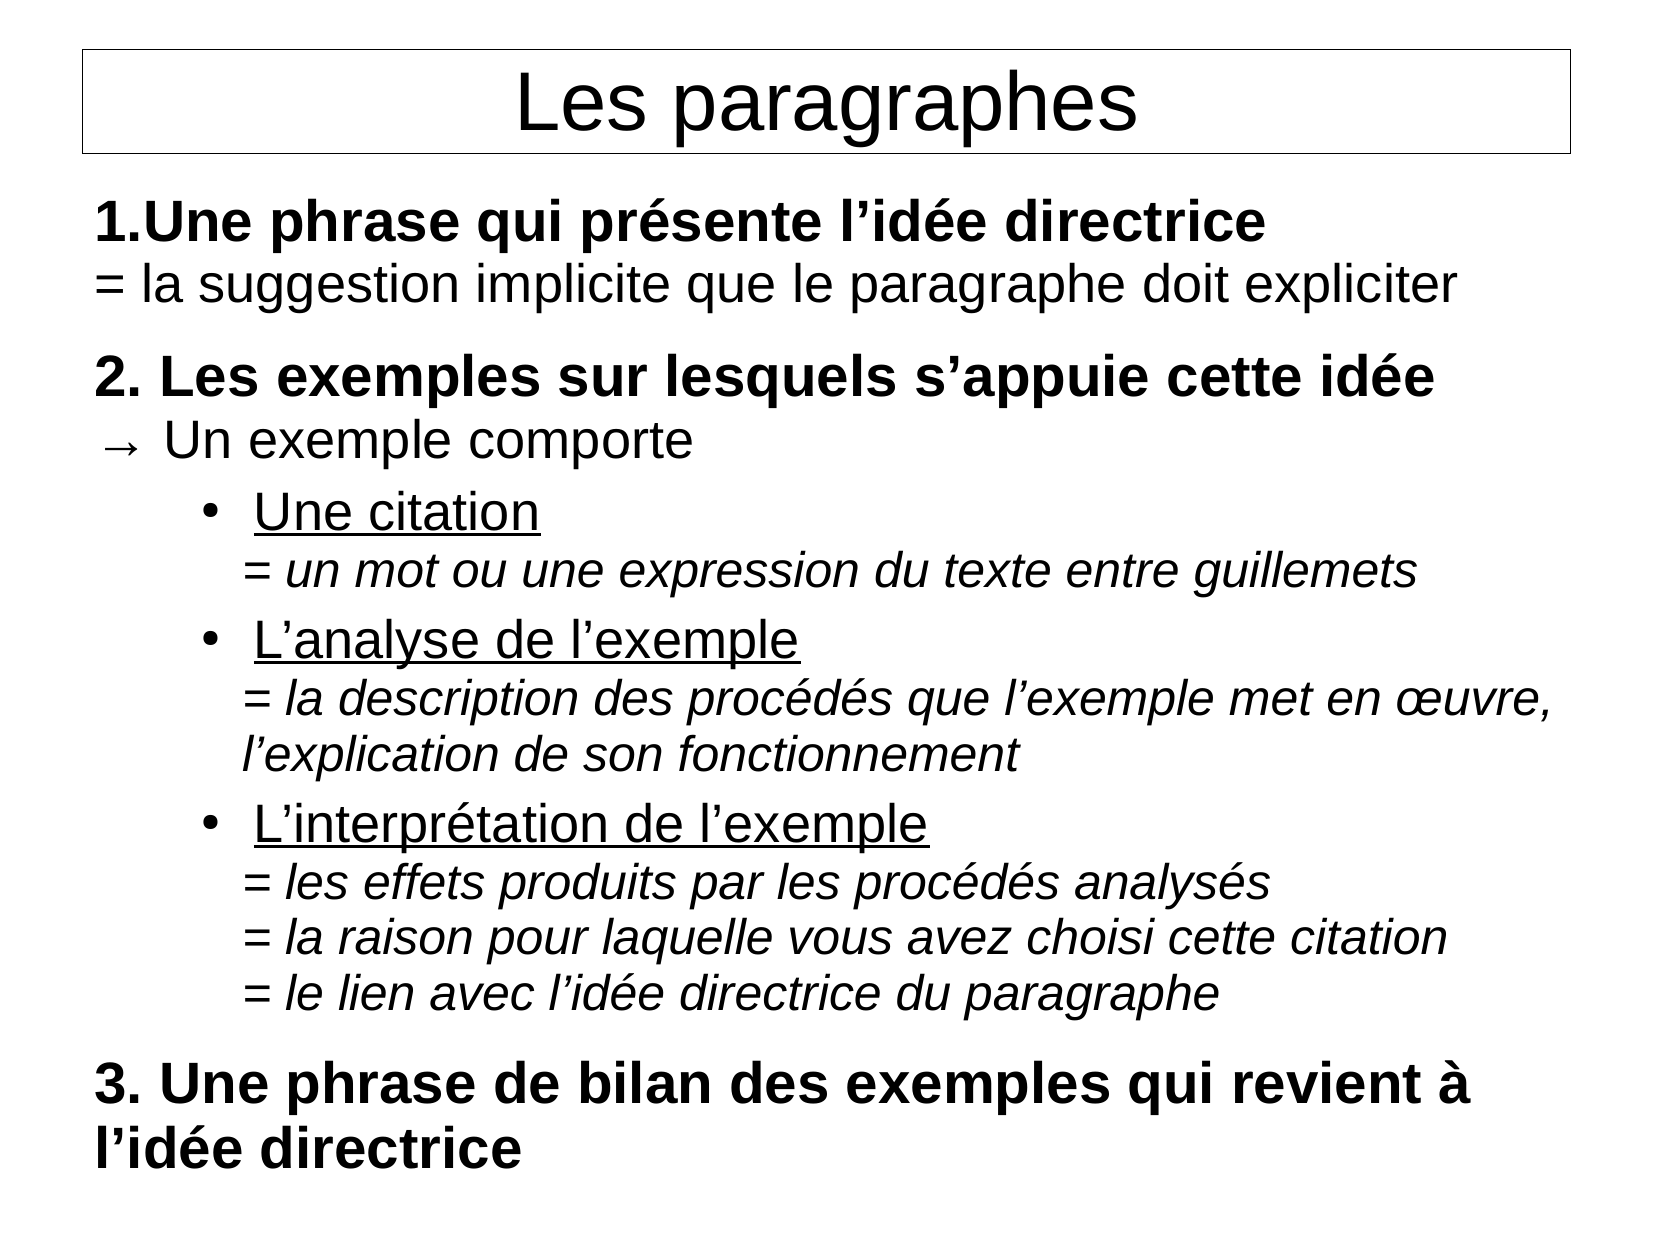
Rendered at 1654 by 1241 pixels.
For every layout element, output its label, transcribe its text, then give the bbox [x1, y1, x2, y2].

list 1.Une phrase qui présente l’idée directrice = la suggestion implicite que le paragraphe doit expliciter 2. Les exemples sur lesquels s’appuie cette idée → Un exemple comporte Une citation = un mot ou une expression du texte entre guillemets L’analyse de l’exemple = la description des procédés que l’exemple met en œuvre, l’explication de son fonctionnement L’interprétation de l’exemple = les effets produits par les procédés analysés = la raison pour laquelle vous avez choisi cette citation = le lien avec l’idée directrice du paragraphe 3. Une phrase de bilan des exemples qui revient à l’idée directrice [94, 188, 1583, 1186]
title Les paragraphes [82, 49, 1571, 154]
